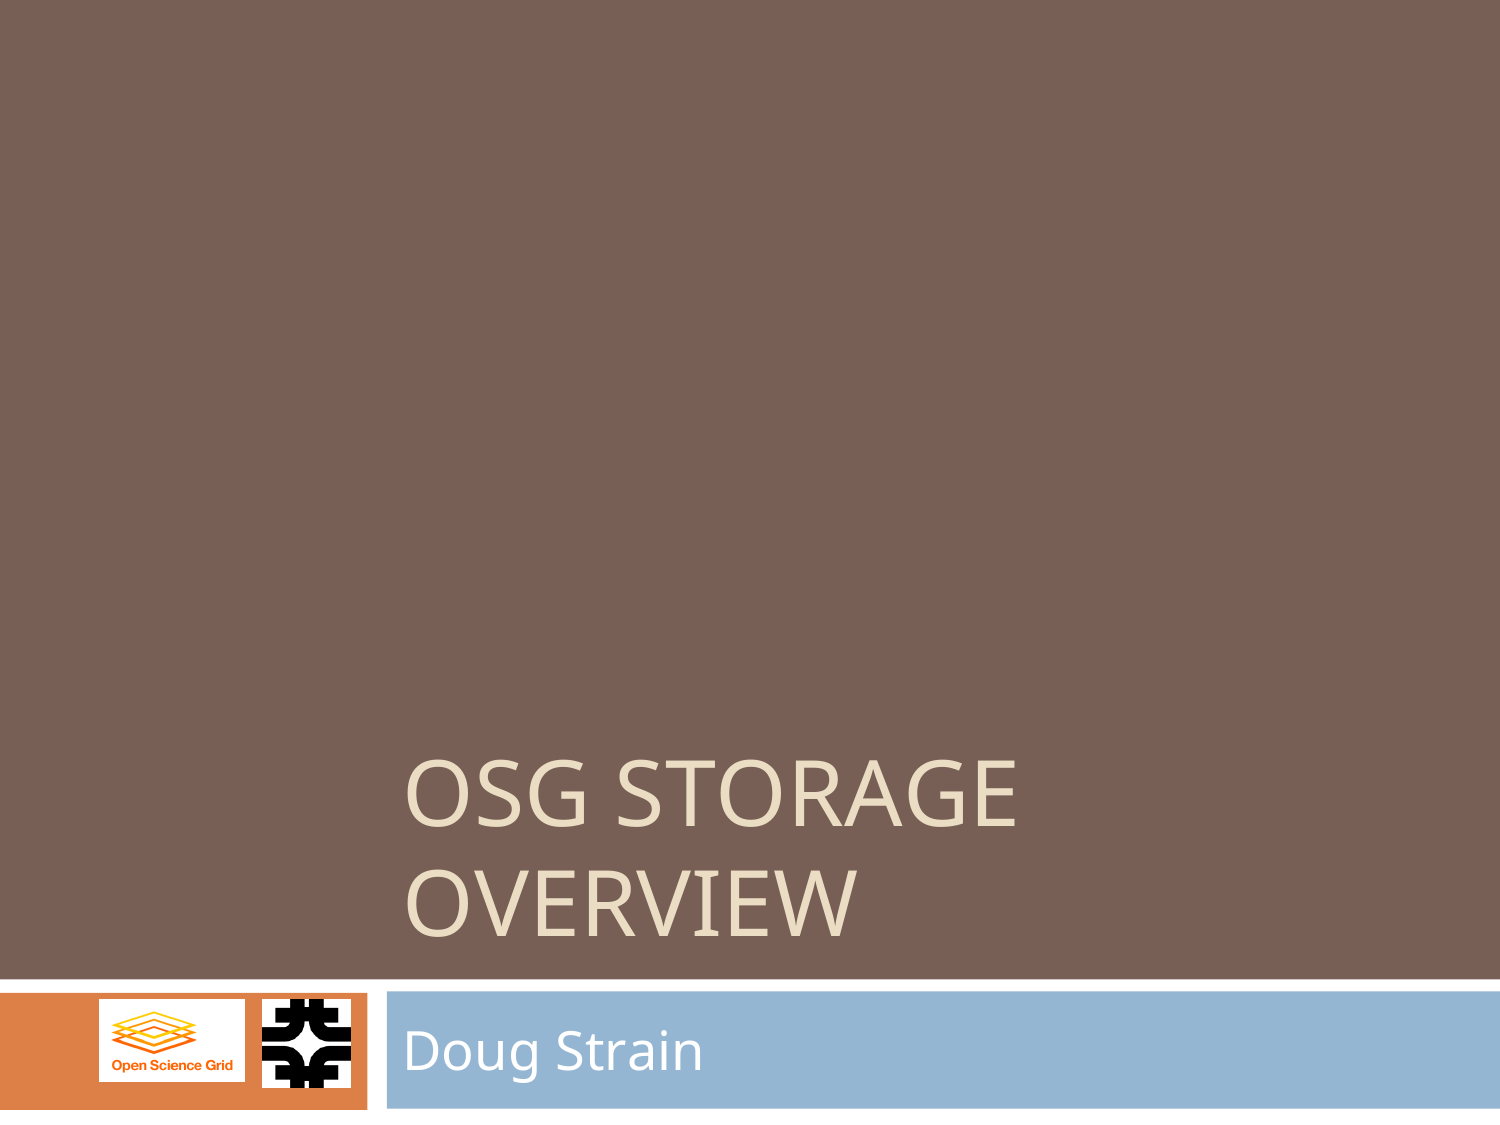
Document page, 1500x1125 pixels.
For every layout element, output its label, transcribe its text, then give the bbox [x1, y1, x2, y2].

text_box OSG STORAGE OVERVIEW [387, 662, 1450, 963]
picture [99, 999, 245, 1083]
text_box Doug Strain [387, 992, 1488, 1105]
picture [262, 999, 351, 1088]
